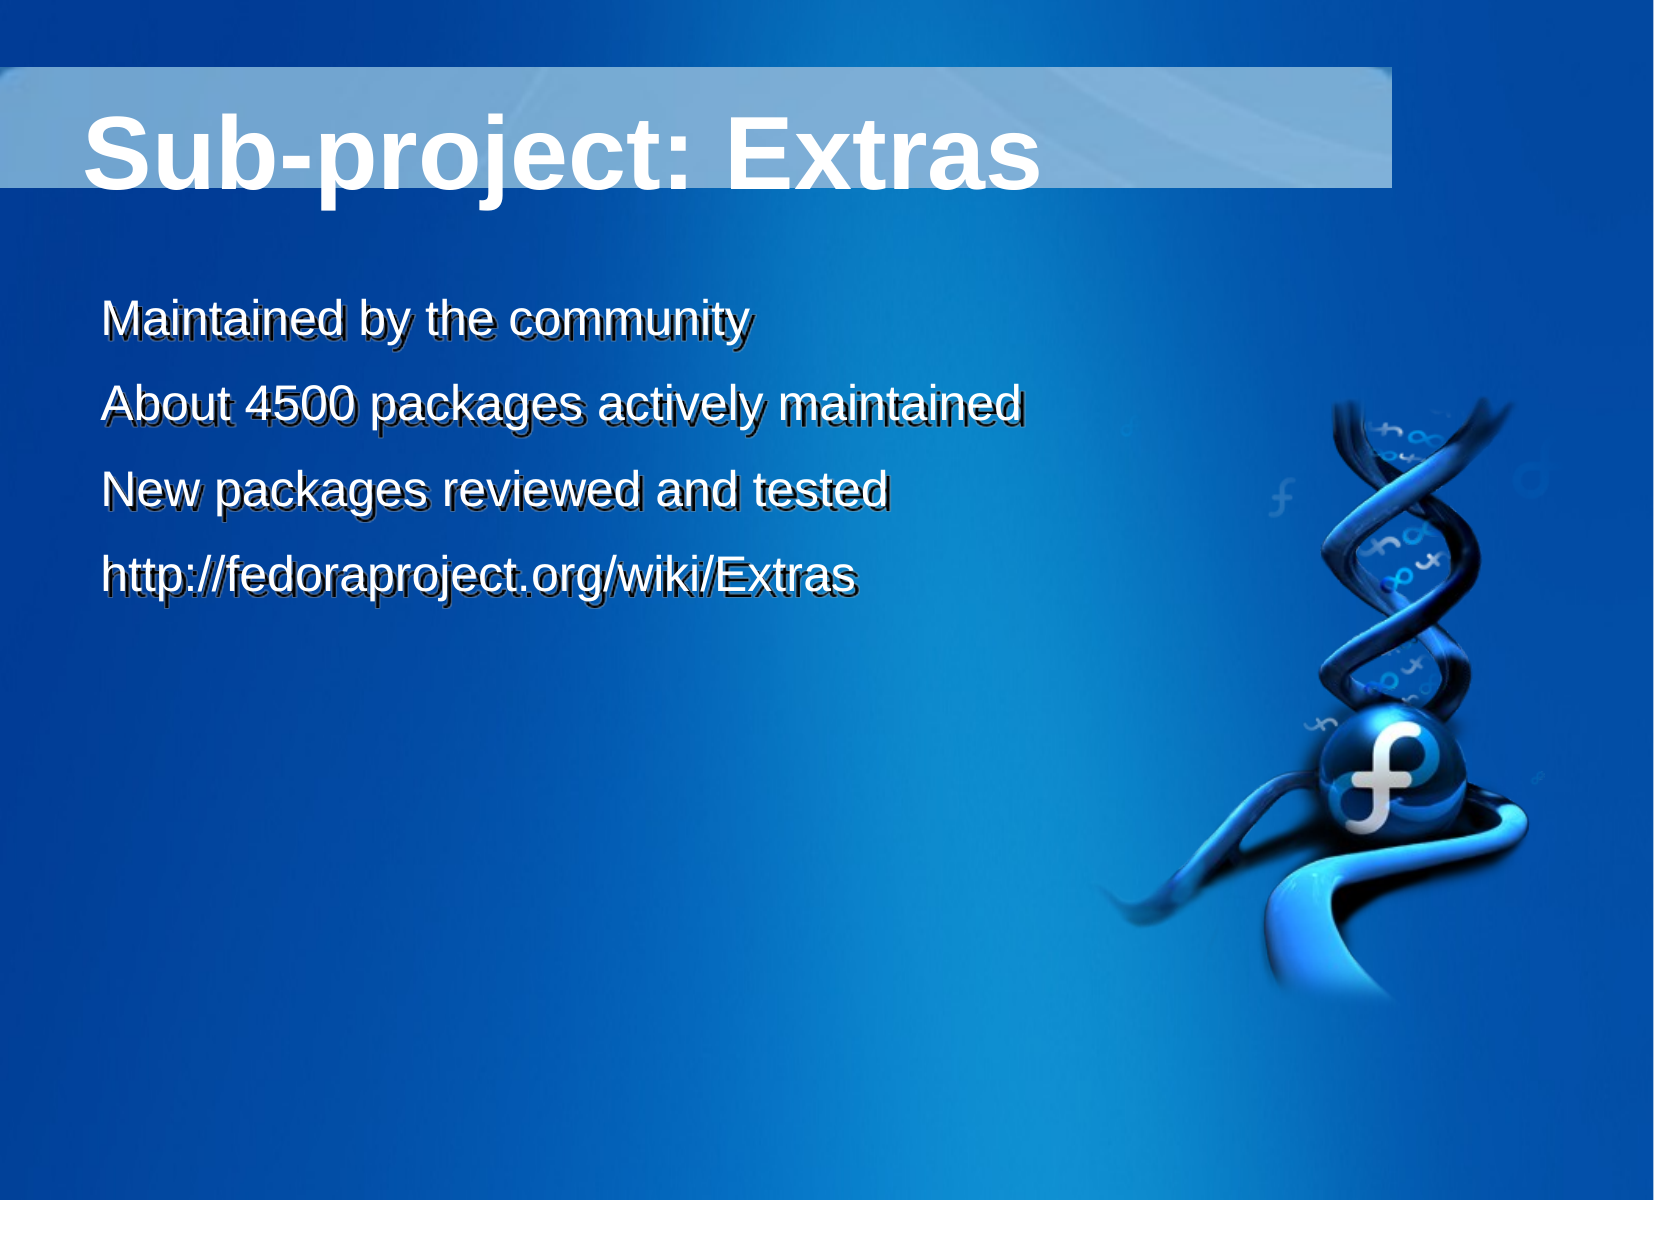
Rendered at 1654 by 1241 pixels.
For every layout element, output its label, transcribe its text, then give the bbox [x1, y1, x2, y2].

picture [0, 0, 1654, 1200]
list Maintained by the community About 4500 packages actively maintained New packages reviewed and tested http://fedoraproject.org/wiki/Extras [82, 290, 1571, 1109]
title Sub-project: Extras [82, 49, 1571, 257]
